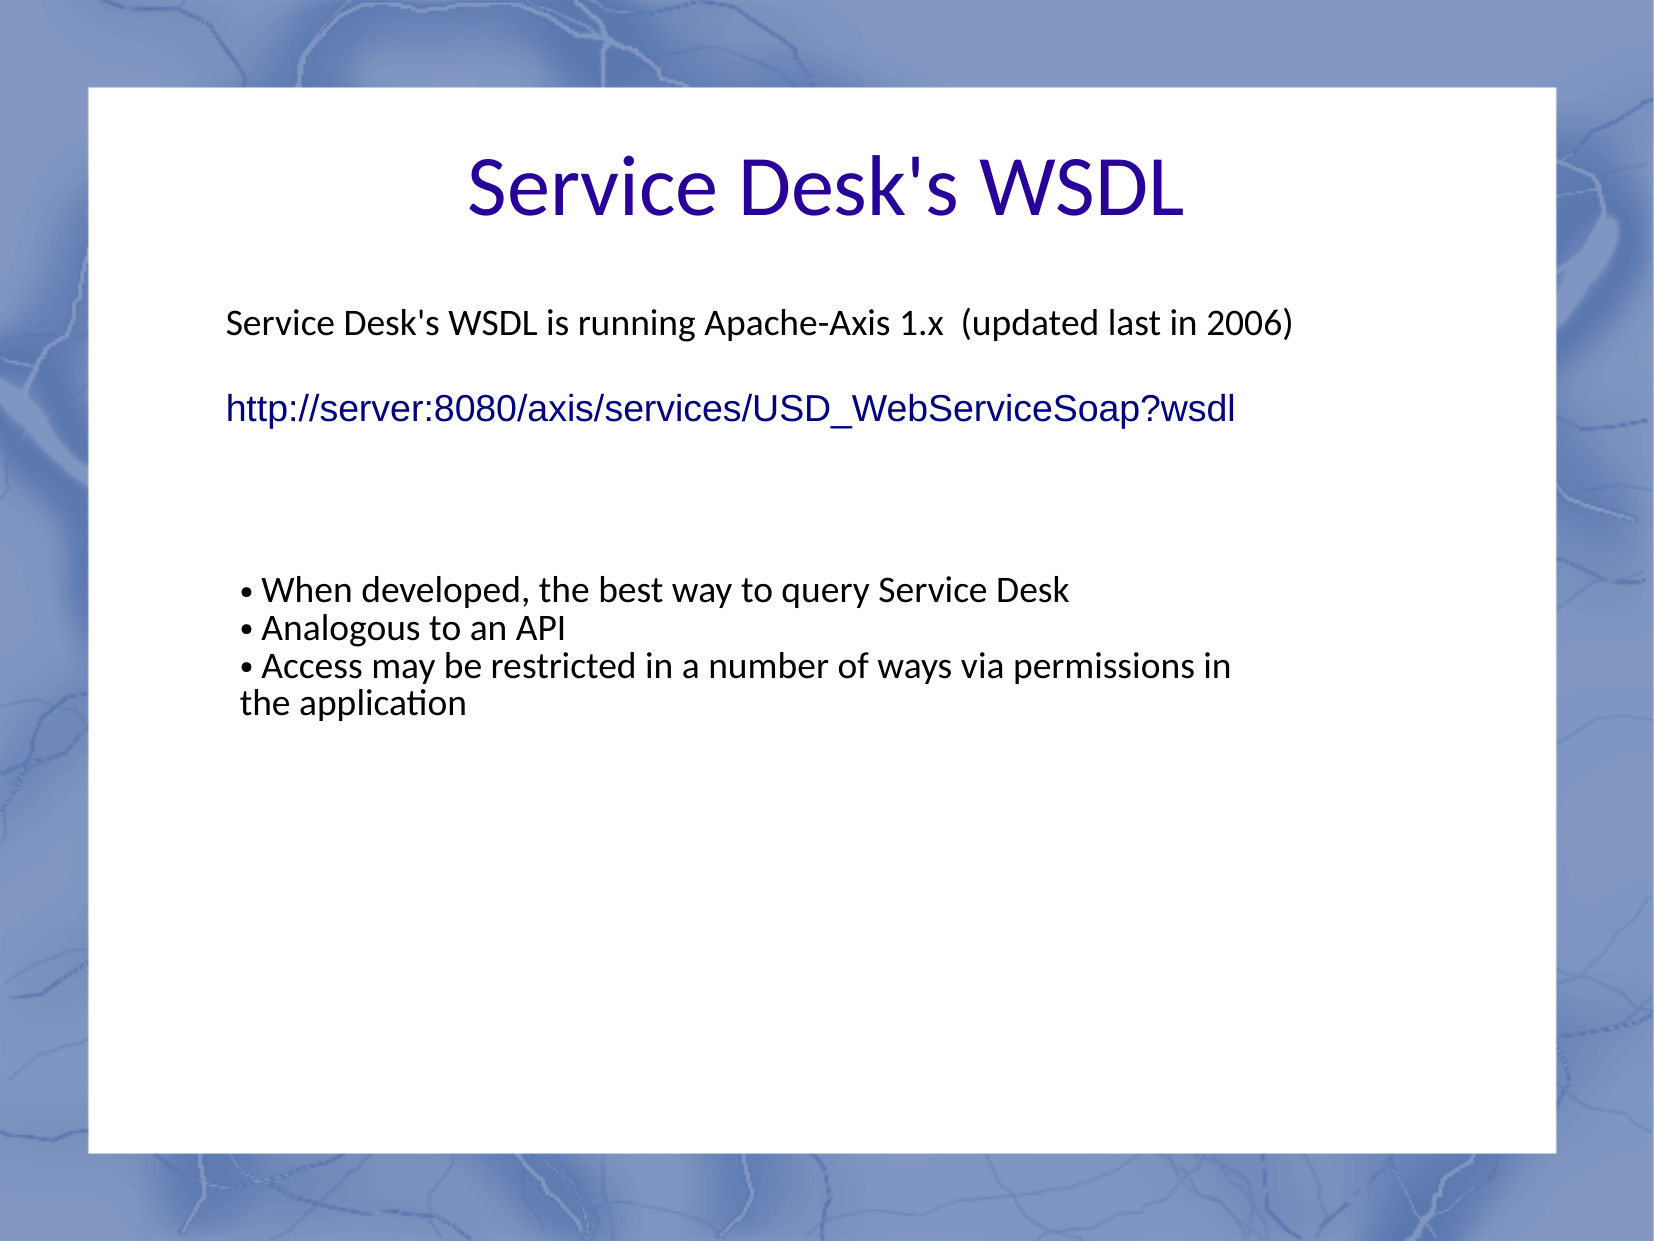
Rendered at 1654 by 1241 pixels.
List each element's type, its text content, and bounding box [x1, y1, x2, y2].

text_box Service Desk's WSDL is running Apache-Axis 1.x (updated last in 2006) http://server:8080/axis/services/USD_WebServiceSoap?wsdl [211, 300, 1449, 487]
title Service Desk's WSDL [118, 90, 1536, 298]
picture [0, 0, 1654, 1241]
text_box When developed, the best way to query Service Desk Analogous to an API Access may be restricted in a number of ways via permissions in the application [225, 566, 1351, 765]
